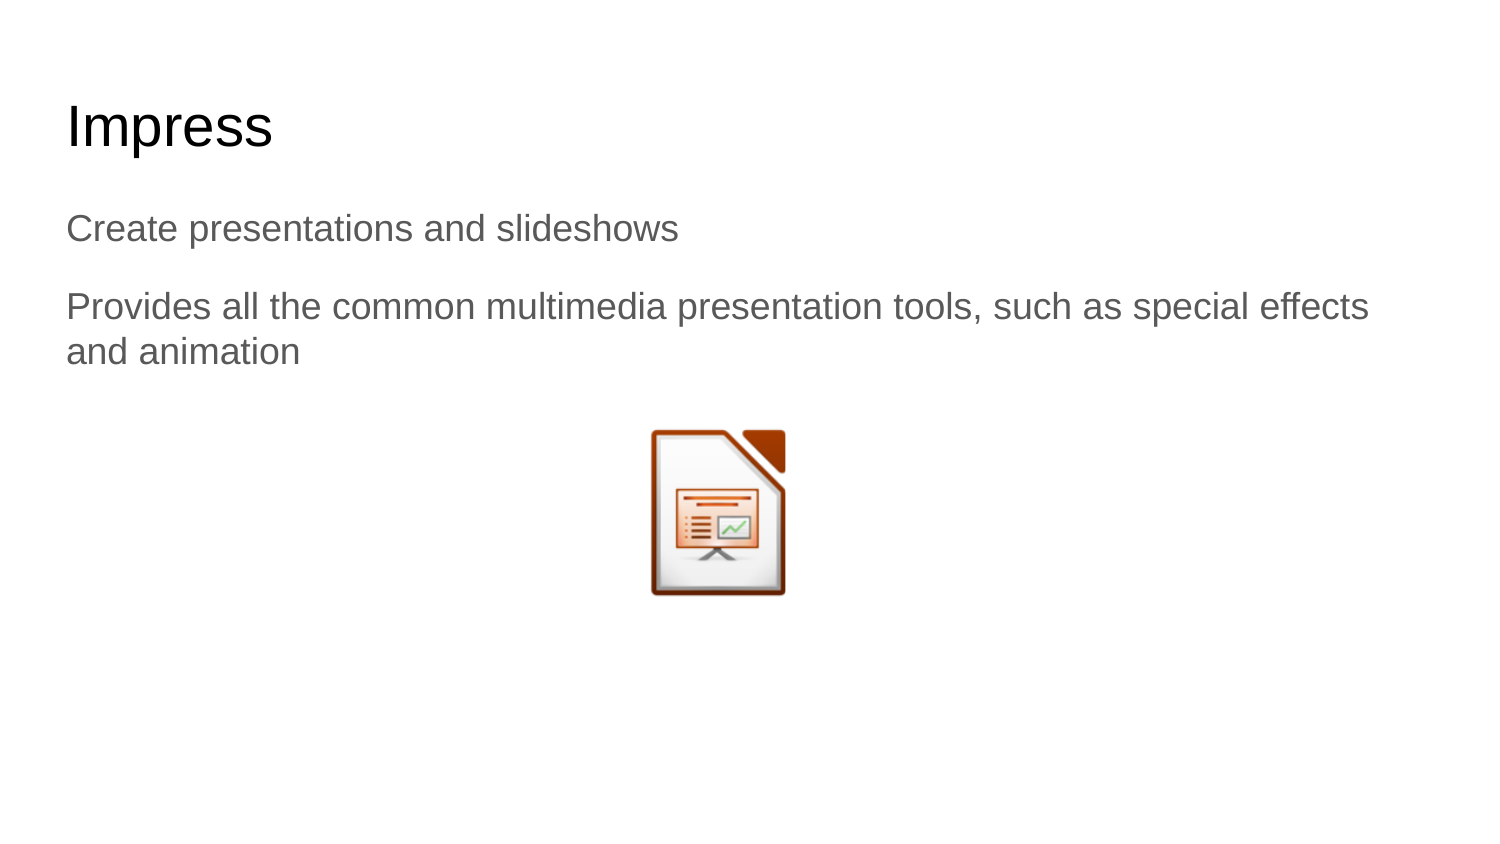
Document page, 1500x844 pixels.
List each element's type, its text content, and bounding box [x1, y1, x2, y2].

list Create presentations and slideshows Provides all the common multimedia presentation tools, such as special effects and animation [51, 189, 1449, 750]
title Impress [51, 72, 1449, 167]
picture [645, 420, 786, 602]
